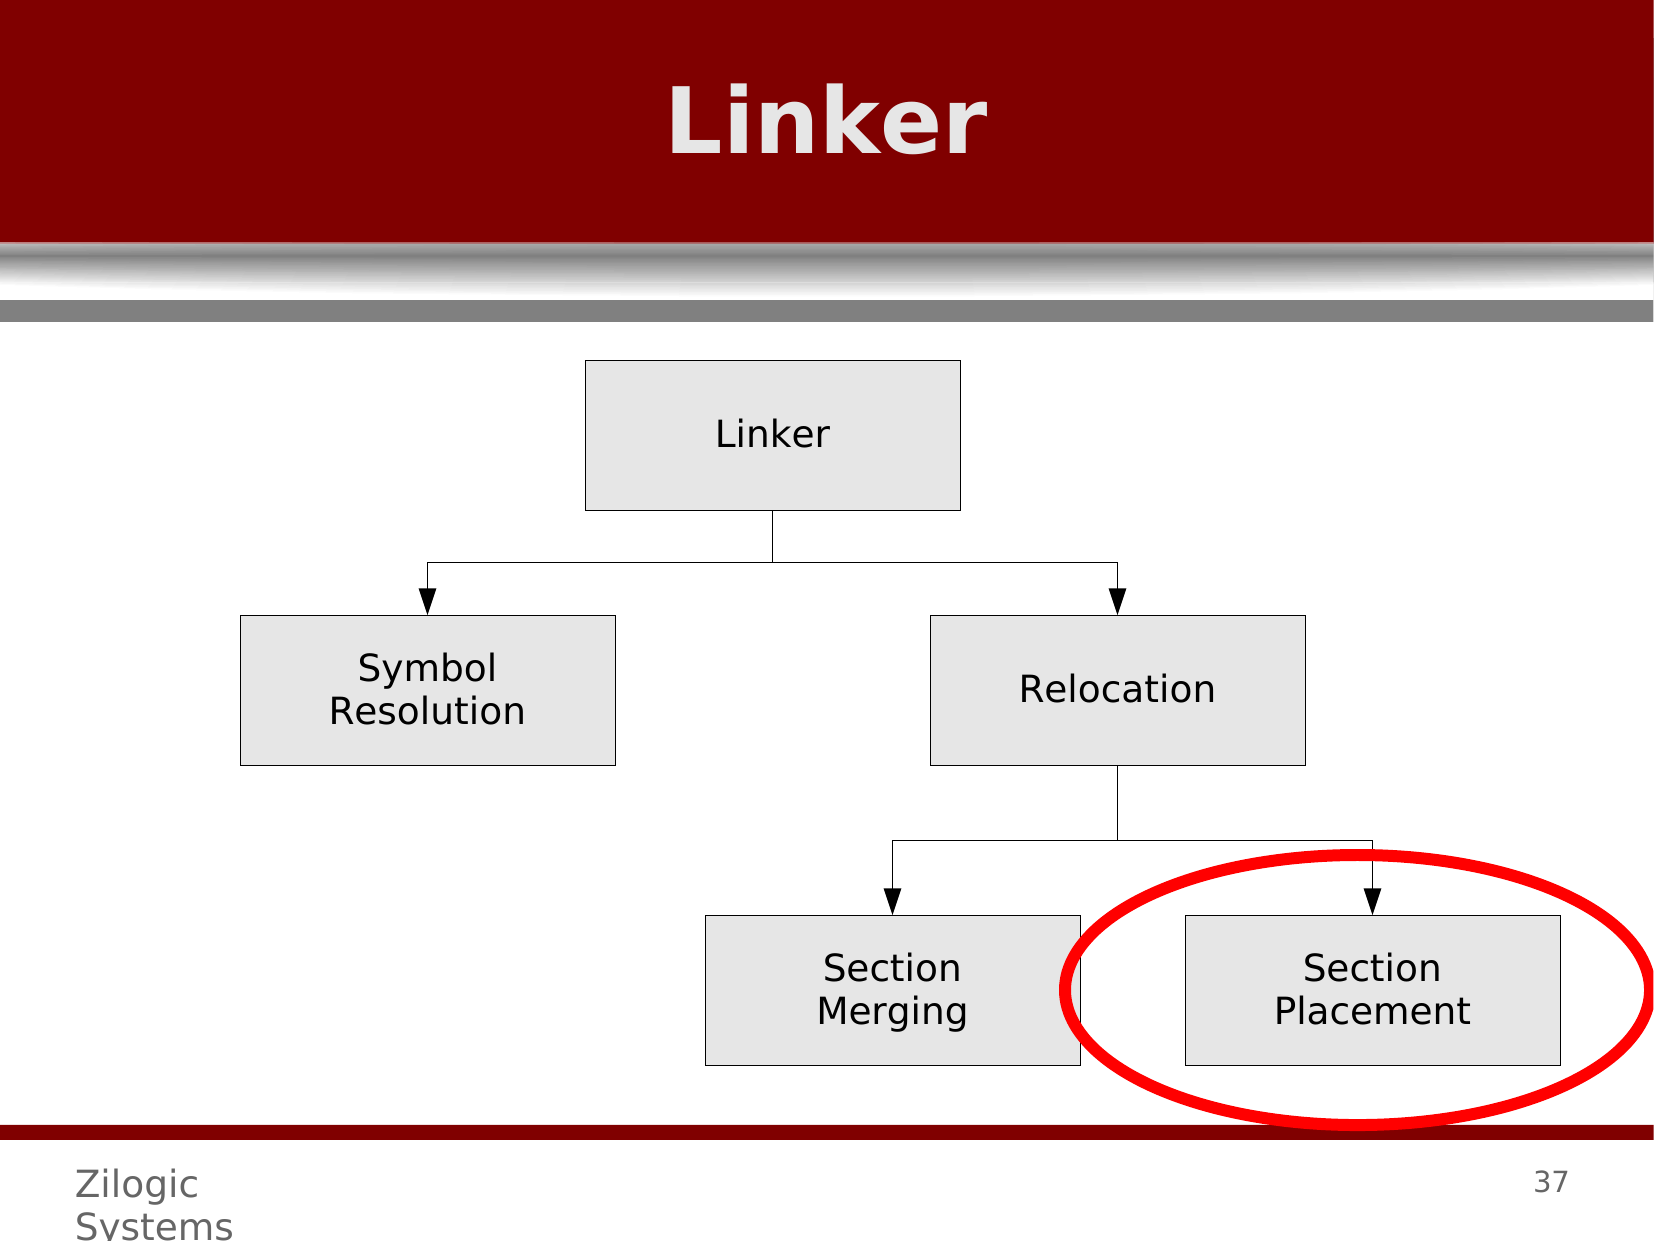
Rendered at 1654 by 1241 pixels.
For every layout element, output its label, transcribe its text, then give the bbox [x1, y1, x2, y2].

text_box Symbol Resolution [240, 615, 616, 766]
text_box Linker [585, 360, 961, 511]
text_box Relocation [930, 615, 1306, 766]
title Linker [82, 18, 1571, 226]
text_box Section Merging [1072, 959, 1081, 1021]
text_box Section Placement [1185, 915, 1561, 1066]
text_box Section Merging [705, 915, 1081, 1066]
